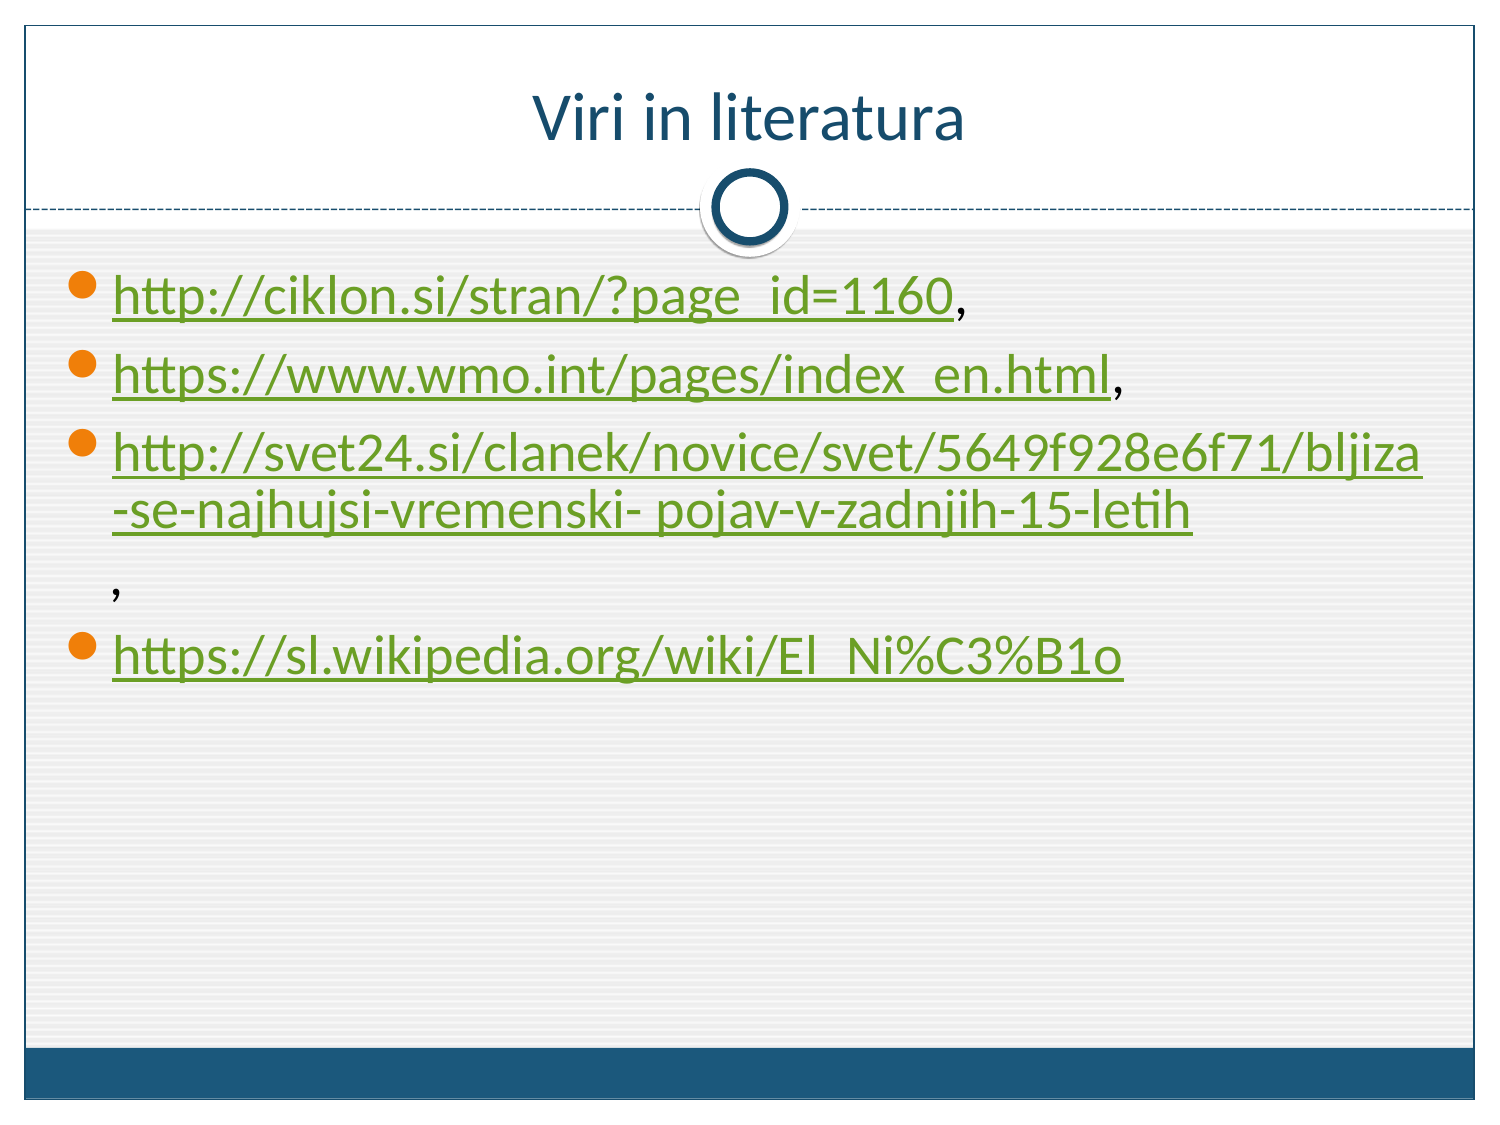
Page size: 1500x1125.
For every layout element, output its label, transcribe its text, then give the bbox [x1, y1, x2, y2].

list http://ciklon.si/stran/?page_id=1160, https://www.wmo.int/pages/index_en.html, http://svet24.si/clanek/novice/svet/5649f928e6f71/bljiza-se-najhujsi-vremenski- pojav-v-zadnjih-15-letih, https://sl.wikipedia.org/wiki/El_Ni%C3%B1o [49, 250, 1445, 1001]
picture [26, 229, 1473, 1047]
title Viri in literatura [49, 37, 1450, 162]
